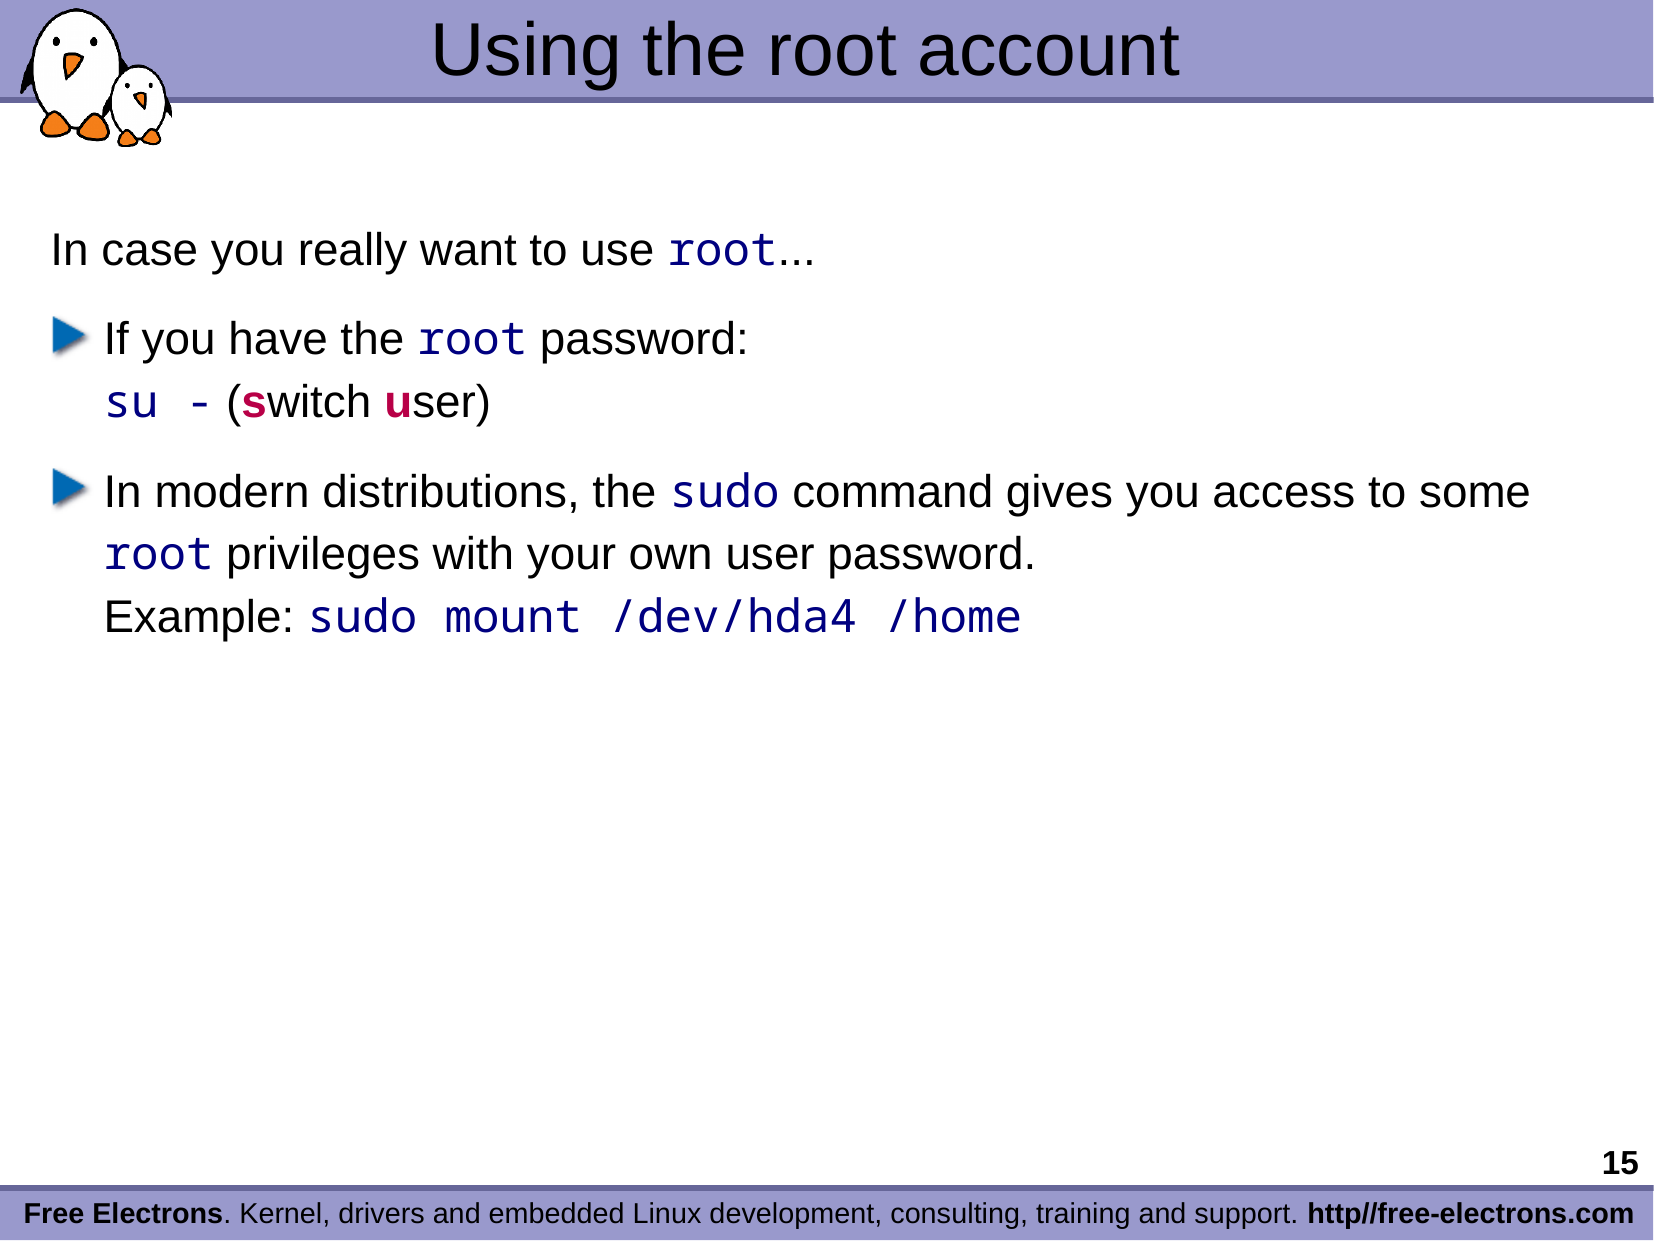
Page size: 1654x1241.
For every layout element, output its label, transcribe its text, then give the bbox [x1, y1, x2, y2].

list In case you really want to use root... If you have the root password: su - (switch user) In modern distributions, the sudo command gives you access to some root privileges with your own user password. Example: sudo mount /dev/hda4 /home [32, 216, 1607, 1066]
title Using the root account [60, 0, 1551, 100]
picture [20, 8, 172, 147]
